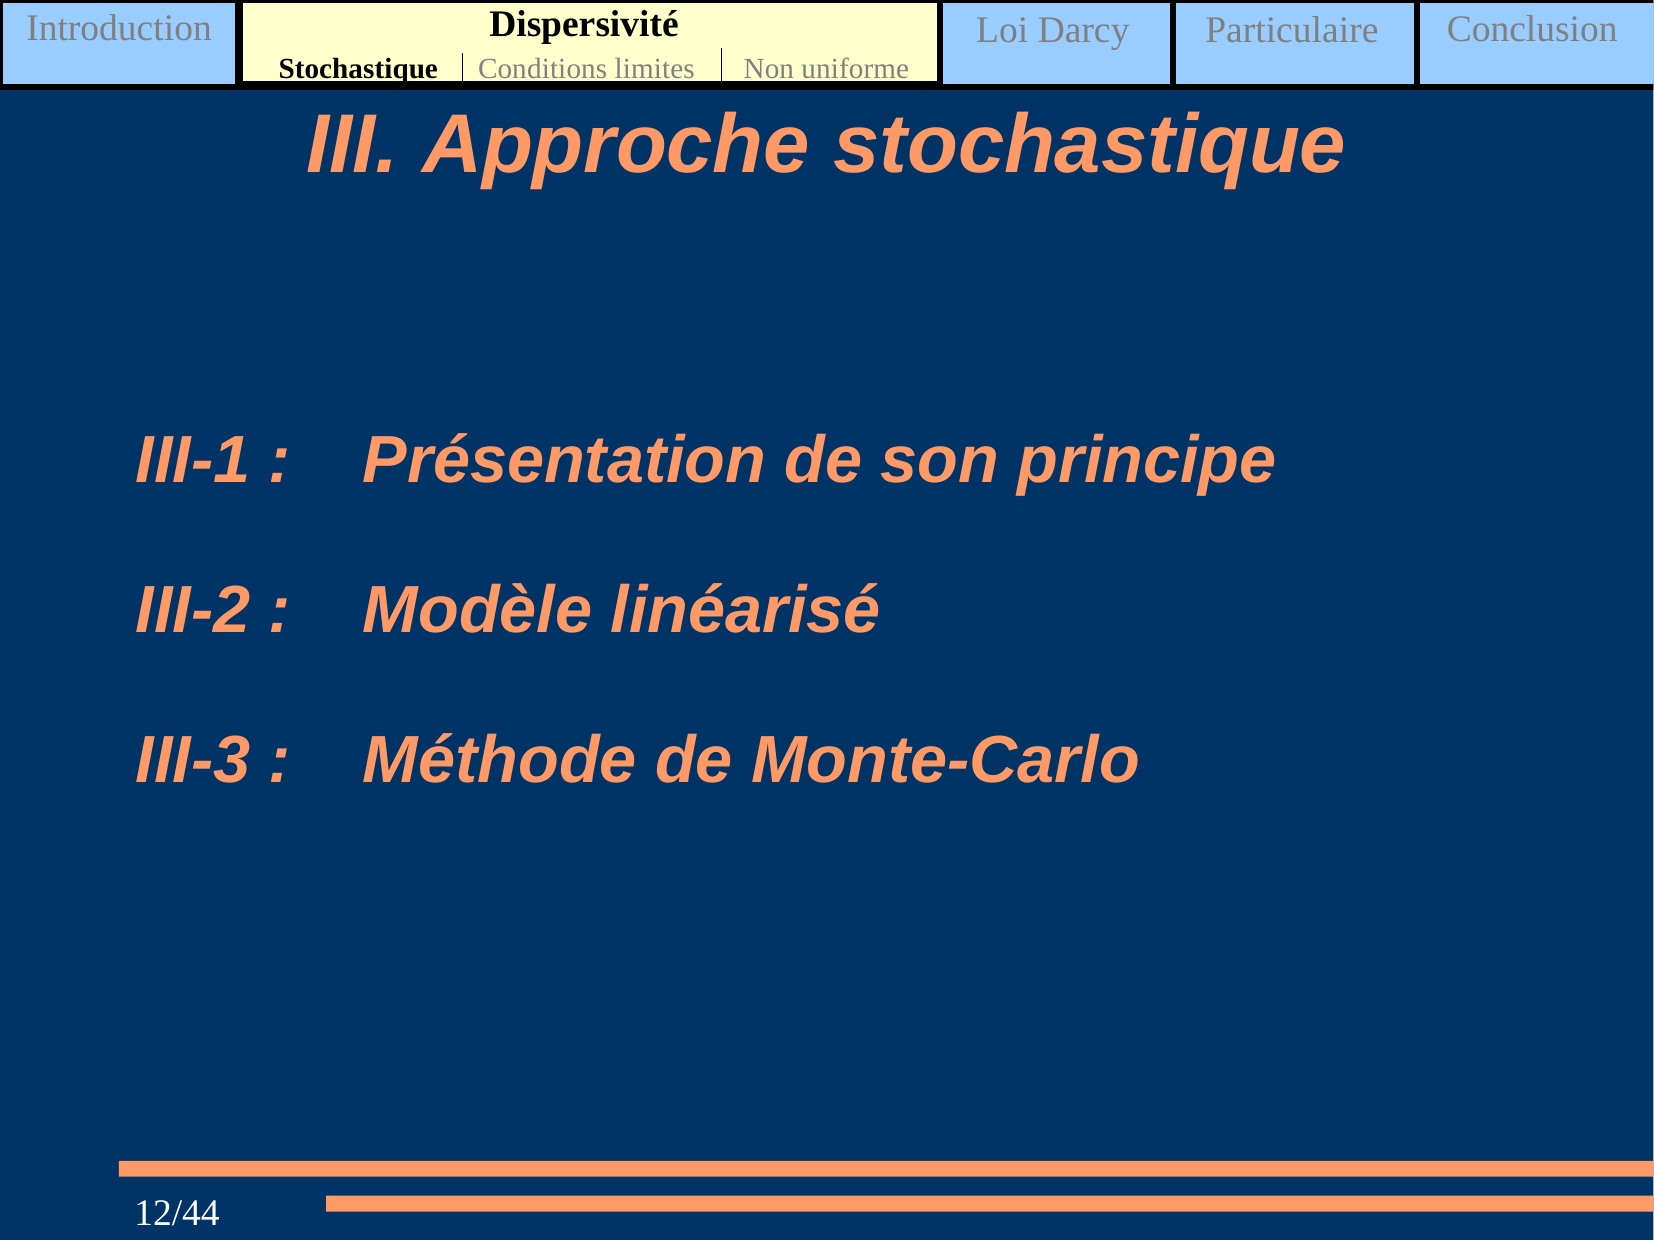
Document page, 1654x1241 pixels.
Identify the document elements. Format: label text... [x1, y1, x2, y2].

text_box Conclusion [1411, 0, 1654, 59]
text_box Particulaire [1173, 1, 1412, 60]
text_box III-1 : Présentation de son principe III-2 : Modèle linéarisé III-3 : Méthode de Monte-Carlo [118, 412, 1654, 807]
text_box [0, 0, 474, 87]
text_box Dispersivité [474, 0, 694, 44]
text_box Loi Darcy [943, 1, 1169, 66]
text_box Non uniforme [729, 44, 924, 93]
text_box [694, 0, 1654, 87]
title III. Approche stochastique [0, 87, 1654, 225]
text_box Introduction [0, 0, 237, 59]
text_box Stochastique [263, 44, 454, 93]
text_box Conditions limites [463, 44, 710, 93]
